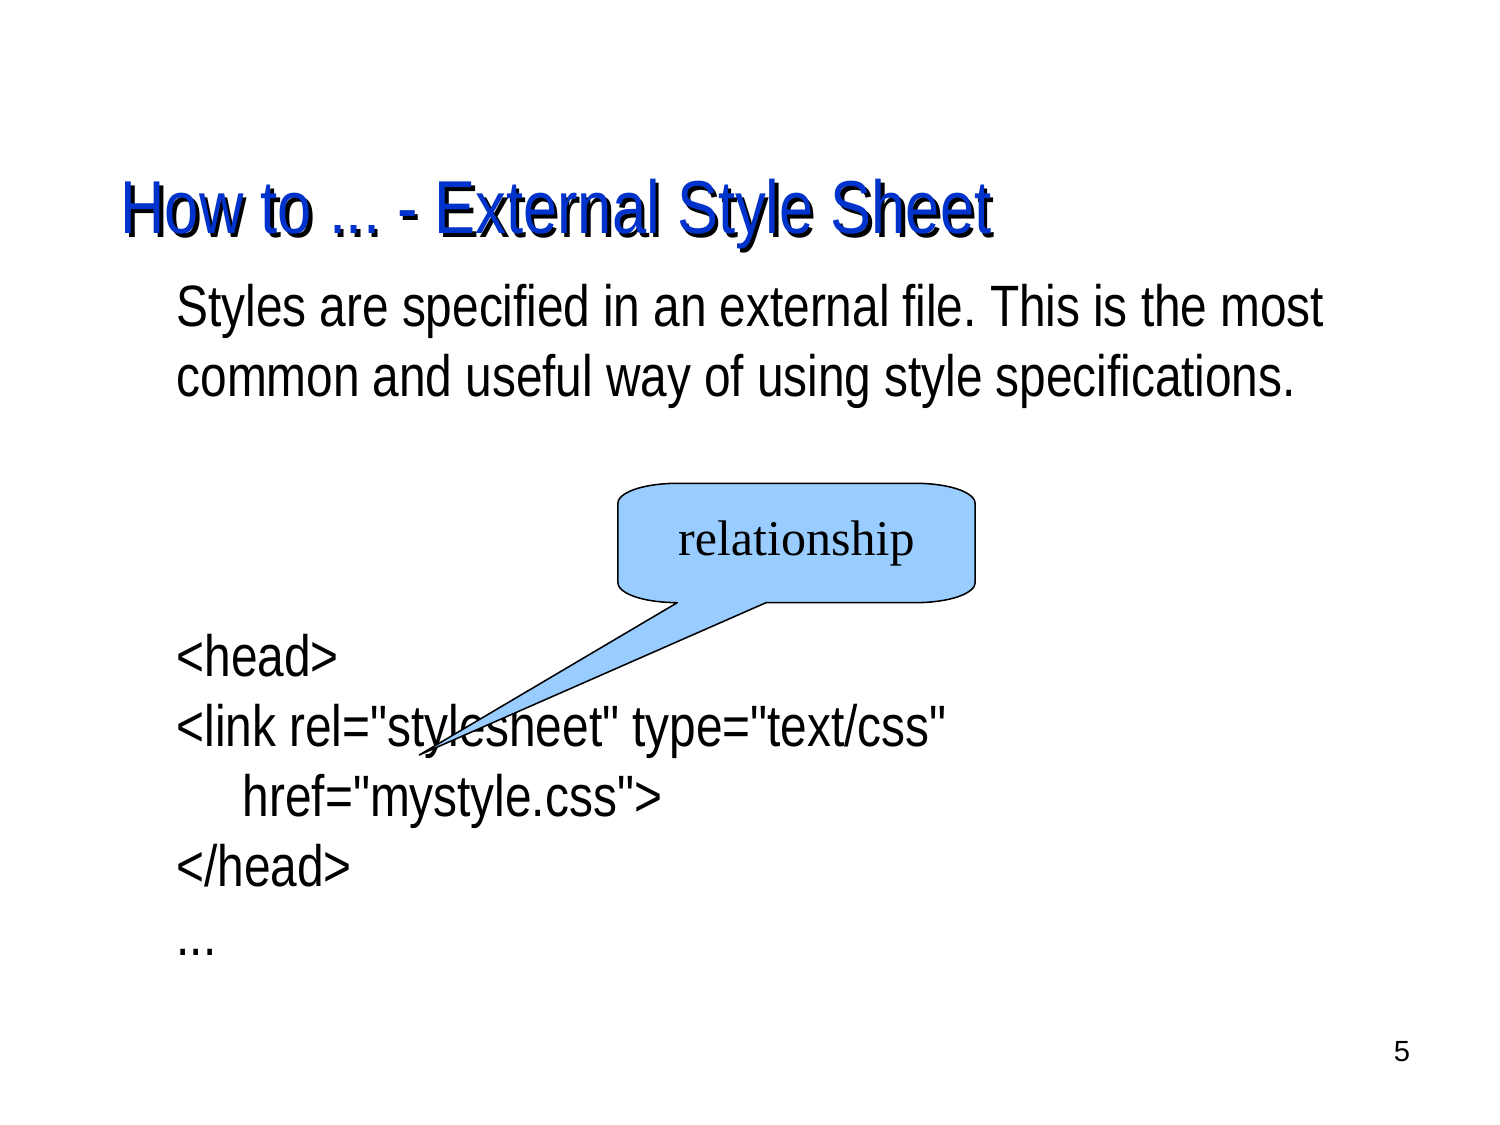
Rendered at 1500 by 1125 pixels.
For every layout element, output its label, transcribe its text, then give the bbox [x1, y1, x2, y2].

text_box relationship [419, 483, 976, 755]
text_box Styles are specified in an external file. This is the most common and useful way of using style specifications. <head> <link rel="stylesheet" type="text/css" href="mystyle.css"> </head> ... [161, 260, 1352, 976]
text_box How to ... - External Style Sheet [105, 151, 1469, 257]
